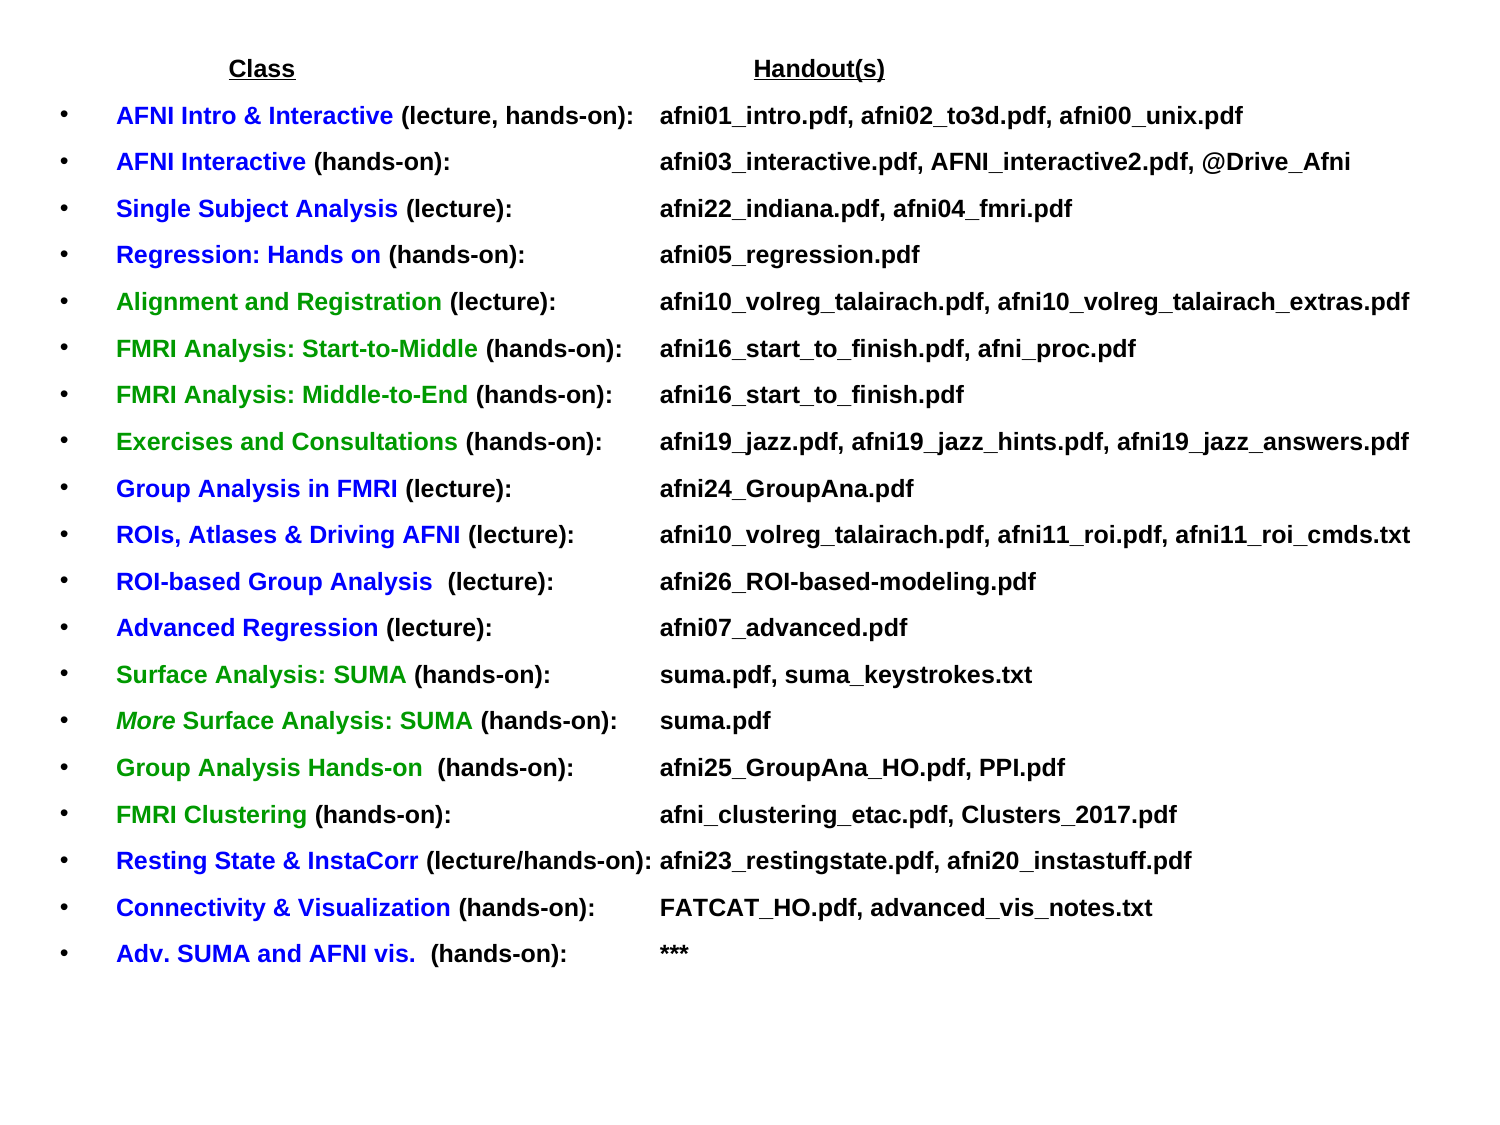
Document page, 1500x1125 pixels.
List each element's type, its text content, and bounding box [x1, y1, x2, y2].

list Class Handout(s) AFNI Intro & Interactive (lecture, hands-on): afni01_intro.pdf, afni02_to3d.pdf, afni00_unix.pdf AFNI Interactive (hands-on): afni03_interactive.pdf, AFNI_interactive2.pdf, @Drive_Afni Single Subject Analysis (lecture): afni22_indiana.pdf, afni04_fmri.pdf Regression: Hands on (hands-on): afni05_regression.pdf Alignment and Registration (lecture): afni10_volreg_talairach.pdf, afni10_volreg_talairach_extras.pdf FMRI Analysis: Start-to-Middle (hands-on): afni16_start_to_finish.pdf, afni_proc.pdf FMRI Analysis: Middle-to-End (hands-on): afni16_start_to_finish.pdf Exercises and Consultations (hands-on): afni19_jazz.pdf, afni19_jazz_hints.pdf, afni19_jazz_answers.pdf Group Analysis in FMRI (lecture): afni24_GroupAna.pdf ROIs, Atlases & Driving AFNI (lecture): afni10_volreg_talairach.pdf, afni11_roi.pdf, afni11_roi_cmds.txt ROI-based Group Analysis (lecture): afni26_ROI-based-modeling.pdf Advanced Regression (lecture): afni07_advanced.pdf Surface Analysis: SUMA (hands-on): suma.pdf, suma_keystrokes.txt More Surface Analysis: SUMA (hands-on): suma.pdf Group Analysis Hands-on (hands-on): afni25_GroupAna_HO.pdf, PPI.pdf FMRI Clustering (hands-on): afni_clustering_etac.pdf, Clusters_2017.pdf Resting State & InstaCorr (lecture/hands-on): afni23_restingstate.pdf, afni20_instastuff.pdf Connectivity & Visualization (hands-on): FATCAT_HO.pdf, advanced_vis_notes.txt Adv. SUMA and AFNI vis. (hands-on): *** [45, 45, 1500, 1125]
